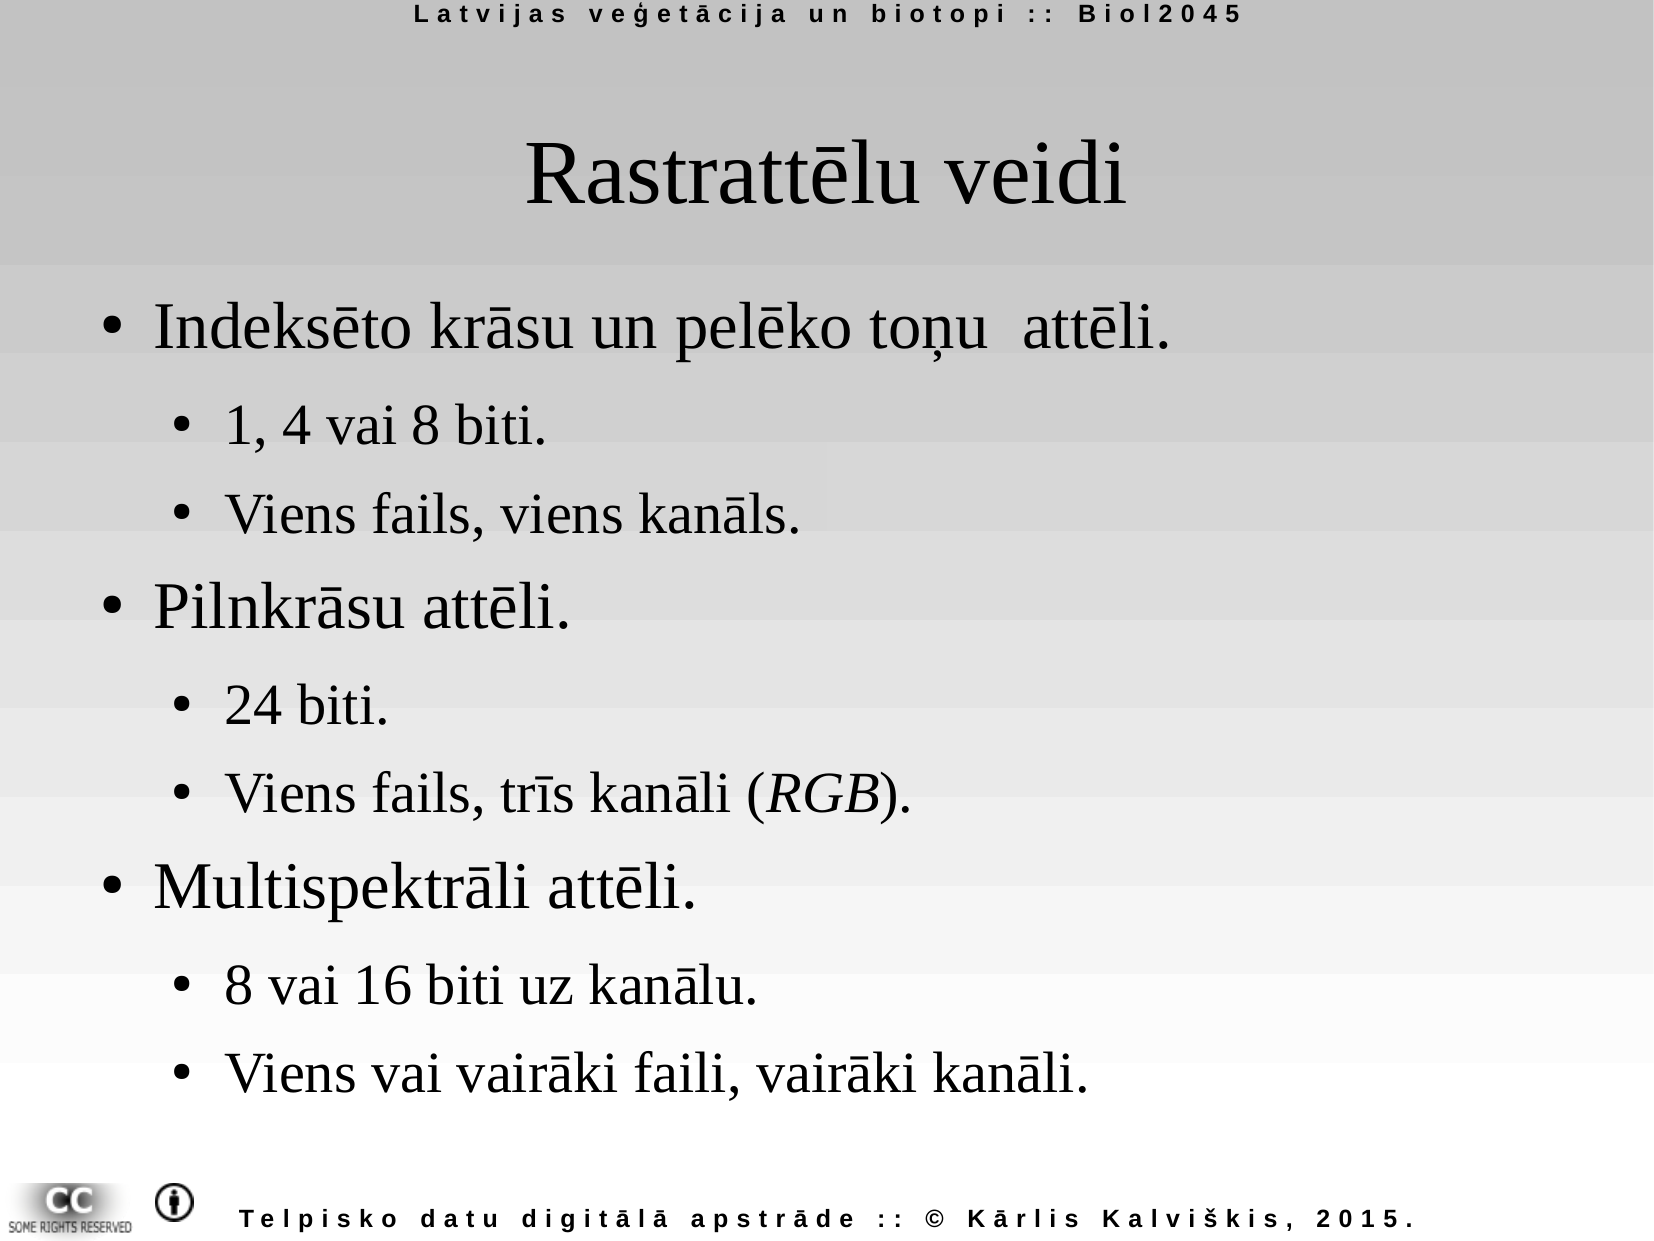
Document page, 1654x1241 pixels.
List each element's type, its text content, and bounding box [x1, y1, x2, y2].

title Rastrattēlu veidi [29, 49, 1625, 296]
list Indeksēto krāsu un pelēko toņu attēli. 1, 4 vai 8 biti. Viens fails, viens kanāls. Pilnkrāsu attēli. 24 biti. Viens fails, trīs kanāli (RGB). Multispektrāli attēli. 8 vai 16 biti uz kanālu. Viens vai vairāki faili, vairāki kanāli. [82, 289, 1571, 1113]
picture [0, 0, 1654, 1241]
